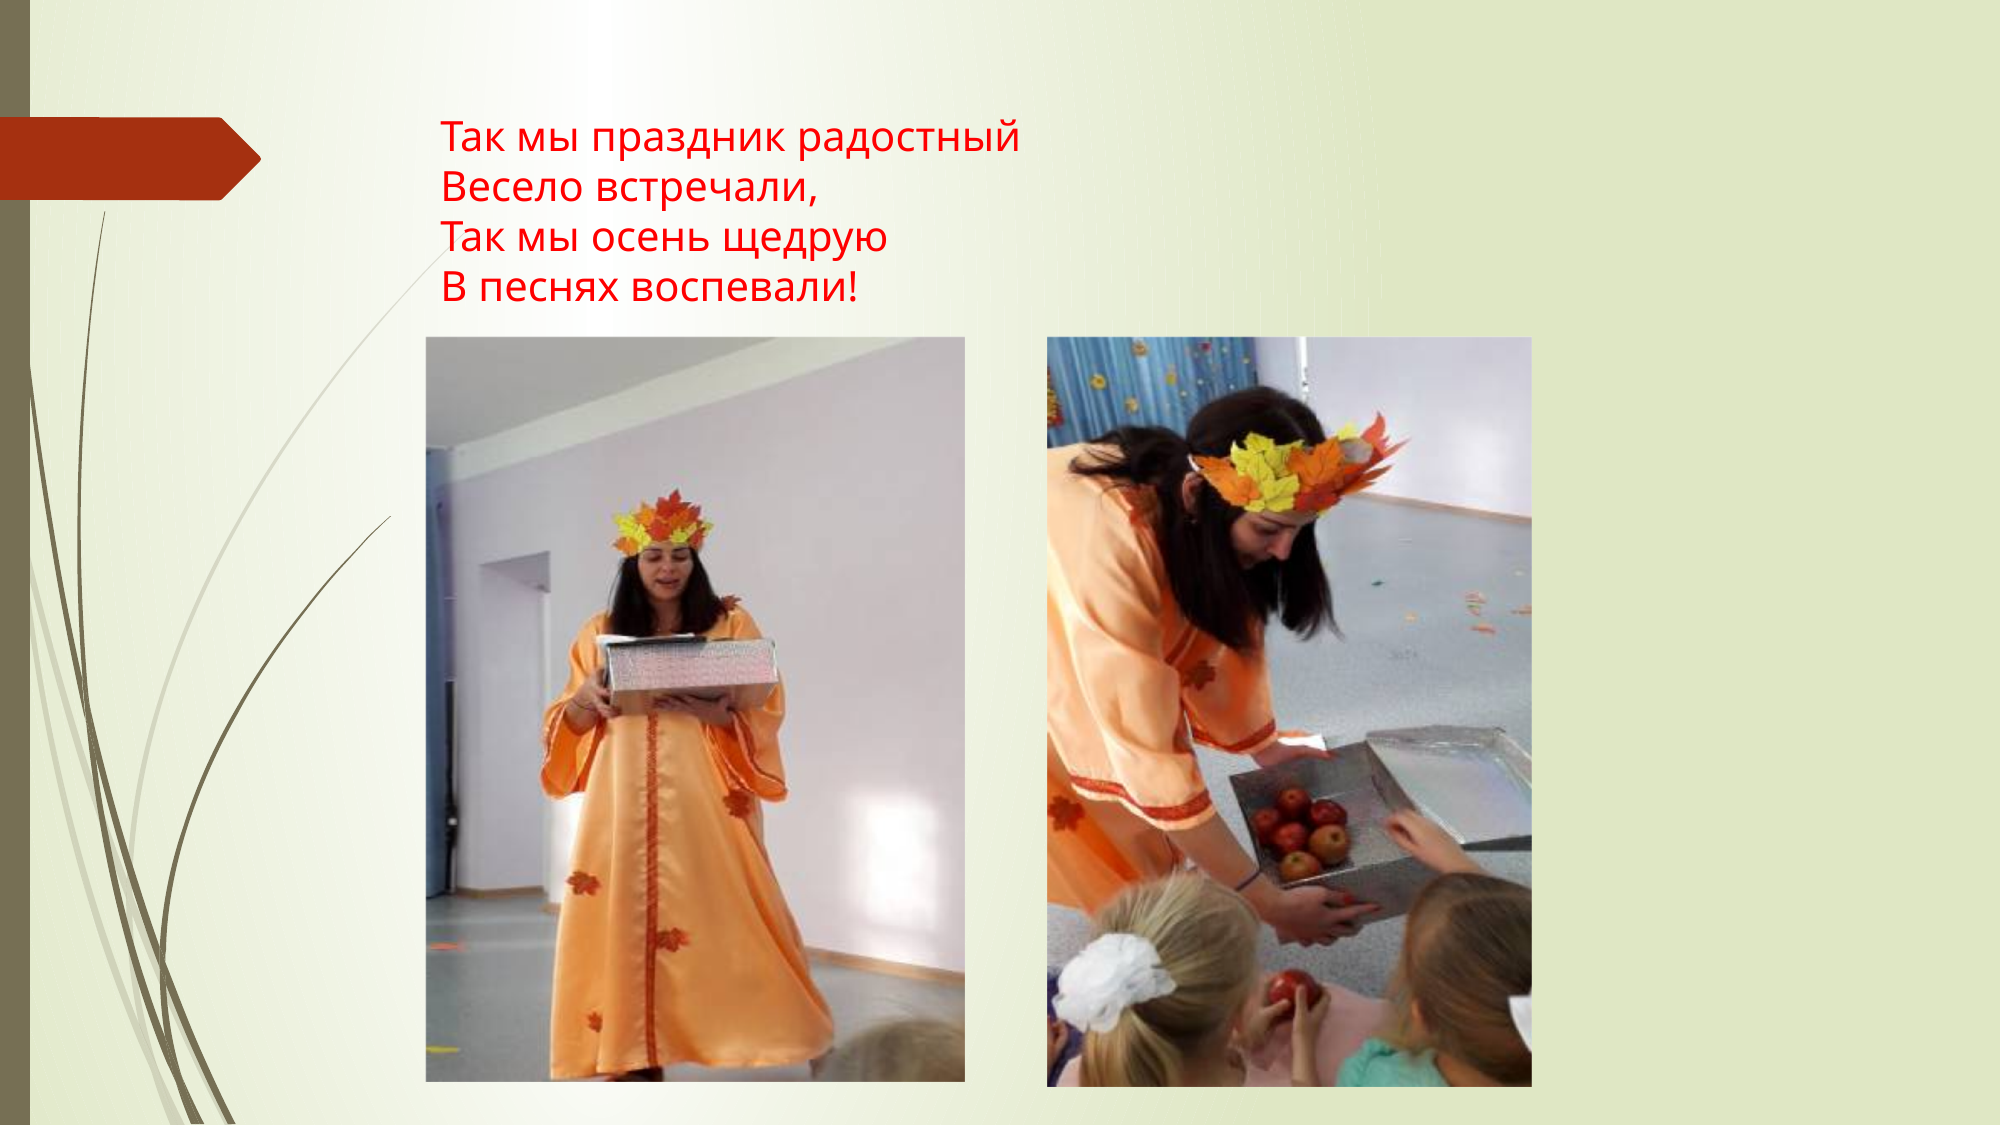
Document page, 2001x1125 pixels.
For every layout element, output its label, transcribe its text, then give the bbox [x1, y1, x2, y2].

title Так мы праздник радостный Весело встречали, Так мы осень щедрую В песнях воспевали! [425, 102, 1888, 313]
picture [1046, 336, 1532, 1087]
picture [425, 336, 965, 1082]
